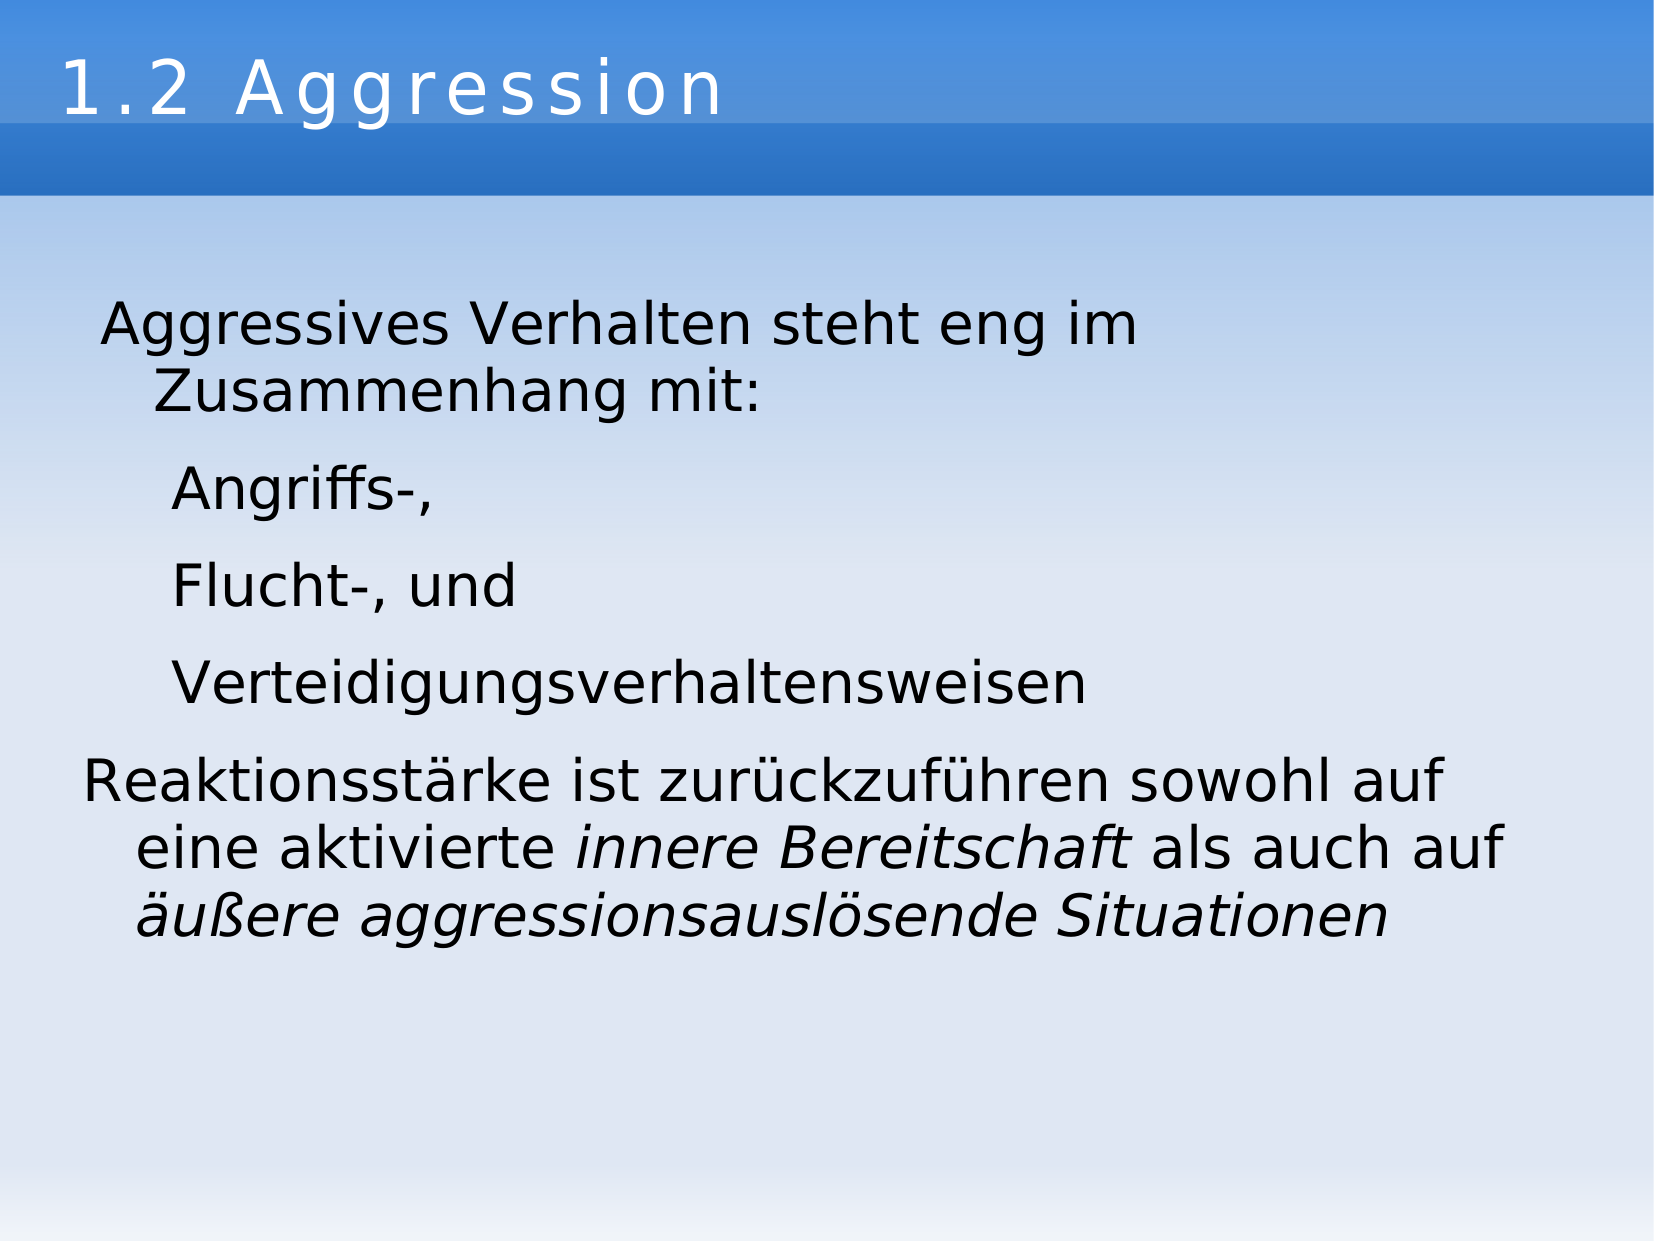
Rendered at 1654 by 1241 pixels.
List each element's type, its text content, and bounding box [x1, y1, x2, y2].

picture [0, 0, 1654, 1241]
list Aggressives Verhalten steht eng im Zusammenhang mit: Angriffs-, Flucht-, und Verteidigungsverhaltensweisen Reaktionsstärke ist zurückzuführen sowohl auf eine aktivierte innere Bereitschaft als auch auf äußere aggressionsauslösende Situationen [82, 290, 1571, 1109]
title 1.2 Aggression [59, 0, 1654, 178]
